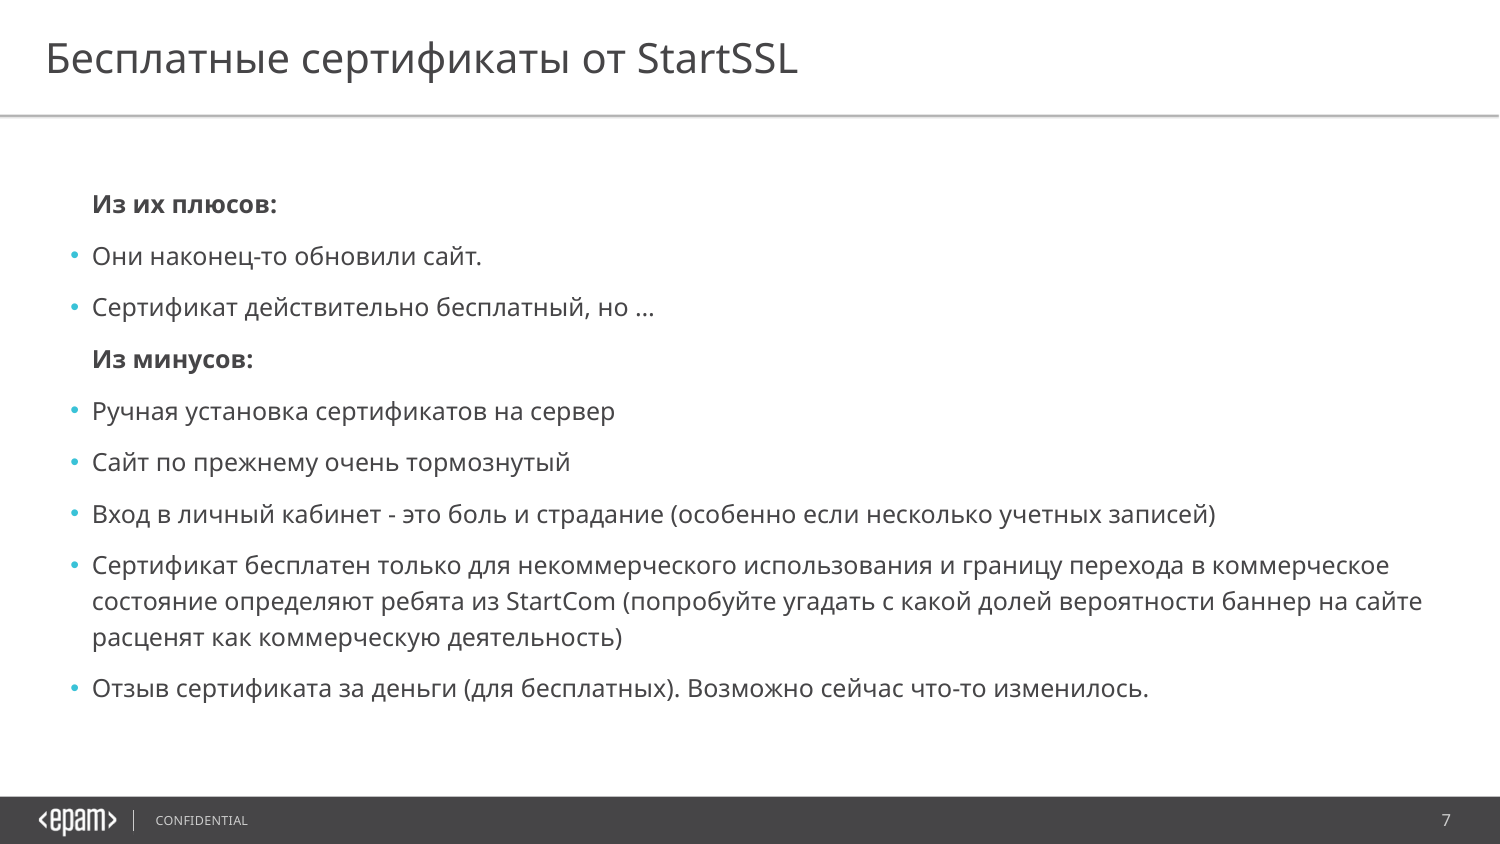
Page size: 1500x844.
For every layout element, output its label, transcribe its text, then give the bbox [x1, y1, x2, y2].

list Из их плюсов: Они наконец-то обновили сайт. Сертификат действительно бесплатный, но … Из минусов: Ручная установка сертификатов на сервер Сайт по прежнему очень тормознутый Вход в личный кабинет - это боль и страдание (особенно если несколько учетных записей) Сертификат бесплатен только для некоммерческого использования и границу перехода в коммерческое состояние определяют ребята из StartCom (попробуйте угадать с какой долей вероятности баннер на сайте расценят как коммерческую деятельность) Отзыв сертификата за деньги (для бесплатных). Возможно сейчас что-то изменилось. [59, 177, 1441, 733]
list Бесплатные сертификаты от StartSSL [0, 0, 1500, 115]
picture [38, 808, 117, 837]
